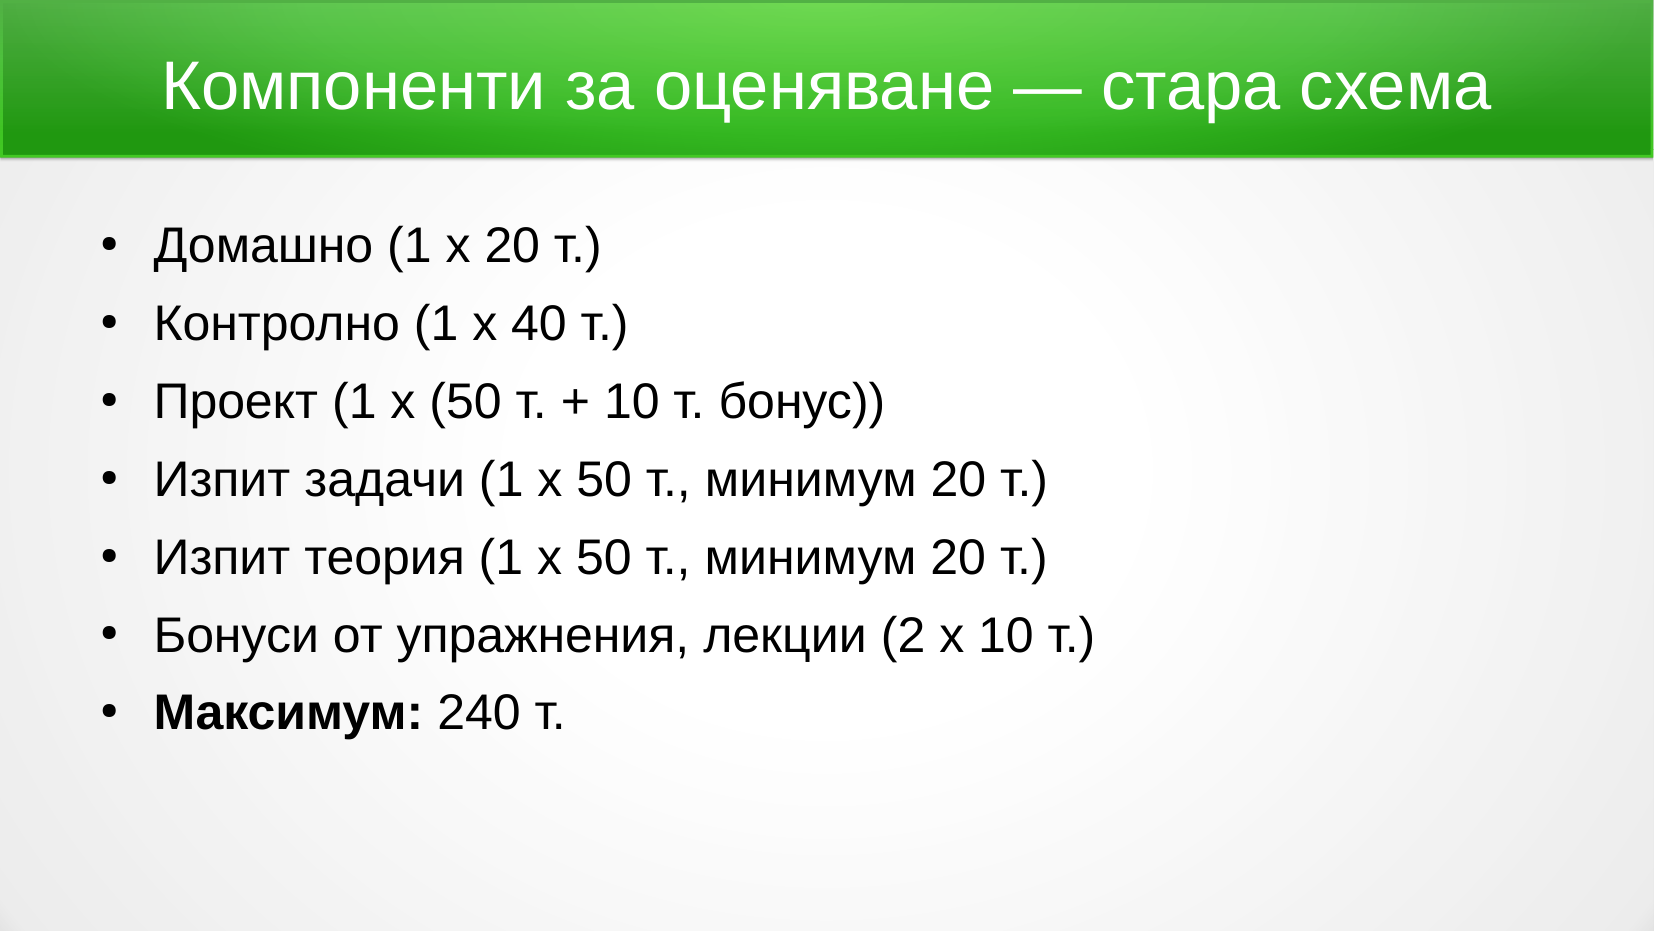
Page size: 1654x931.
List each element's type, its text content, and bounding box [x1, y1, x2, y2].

title Компоненти за оценяване — стара схема [82, 37, 1571, 135]
list Домашно (1 x 20 т.) Контролно (1 x 40 т.) Проект (1 x (50 т. + 10 т. бонус)) Изпит задачи (1 x 50 т., минимум 20 т.) Изпит теория (1 x 50 т., минимум 20 т.) Бонуси от упражнения, лекции (2 x 10 т.) Максимум: 240 т. [82, 217, 1538, 839]
